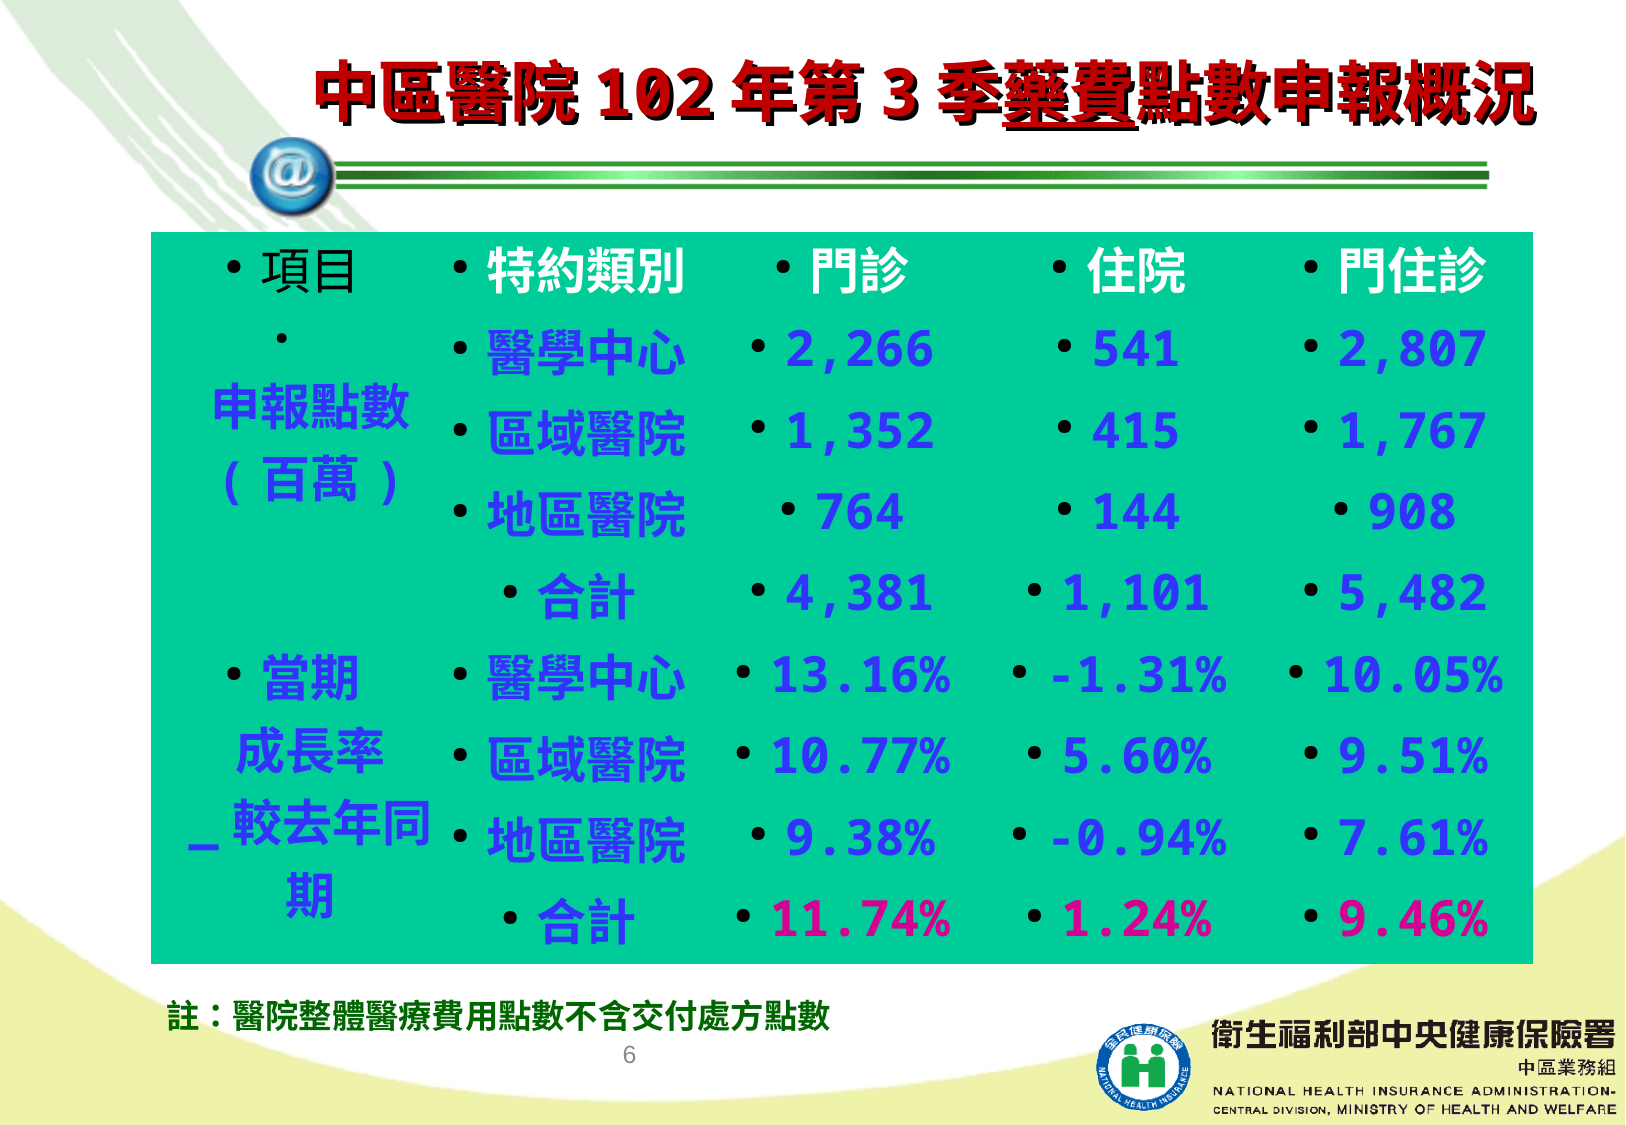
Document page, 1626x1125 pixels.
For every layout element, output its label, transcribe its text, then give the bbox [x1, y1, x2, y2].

table_cell 764 [704, 476, 980, 557]
table_cell 10.05% [1257, 639, 1533, 720]
table_header 項目 [151, 232, 435, 313]
table_header 住院 [980, 232, 1257, 313]
table_cell 地區醫院 [435, 476, 704, 557]
table_cell 13.16% [704, 639, 980, 720]
table_cell 9.51% [1257, 720, 1533, 801]
table_cell 地區醫院 [435, 801, 704, 883]
text_box [607, 1044, 987, 1084]
table_header 特約類別 [435, 232, 704, 313]
table_cell 1,352 [704, 395, 980, 476]
table_cell 區域醫院 [435, 395, 704, 476]
table_cell 申報點數 (百萬) [151, 313, 435, 639]
table_cell 9.46% [1257, 883, 1533, 964]
table_cell 1,767 [1257, 395, 1533, 476]
table_cell -0.94% [980, 801, 1257, 883]
table_cell 2,807 [1257, 313, 1533, 395]
text_box 註：醫院整體醫療費用點數不含交付處方點數 [151, 987, 1049, 1044]
table_cell 11.74% [704, 883, 980, 964]
table_cell -1.31% [980, 639, 1257, 720]
title 中區醫院102年第3季藥費點數申報概況 [292, 42, 1555, 138]
table_cell 合計 [435, 883, 704, 964]
table_cell 區域醫院 [435, 720, 704, 801]
table_cell 7.61% [1257, 801, 1533, 883]
table_cell 541 [980, 313, 1257, 395]
table_cell 144 [980, 476, 1257, 557]
table_header 門診 [704, 232, 980, 313]
table_cell 4,381 [704, 557, 980, 639]
table_cell 5.60% [980, 720, 1257, 801]
table_cell 醫學中心 [435, 639, 704, 720]
table_cell 10.77% [704, 720, 980, 801]
table_cell 合計 [435, 557, 704, 639]
table_cell 2,266 [704, 313, 980, 395]
table_header 門住診 [1257, 232, 1533, 313]
table_cell 當期 成長率 _較去年同期 [151, 639, 435, 964]
table_cell 908 [1257, 476, 1533, 557]
table_cell 1.24% [980, 883, 1257, 964]
table_cell 醫學中心 [435, 313, 704, 395]
table_cell 415 [980, 395, 1257, 476]
table_cell 5,482 [1257, 557, 1533, 639]
table_cell 1,101 [980, 557, 1257, 639]
table_cell 9.38% [704, 801, 980, 883]
